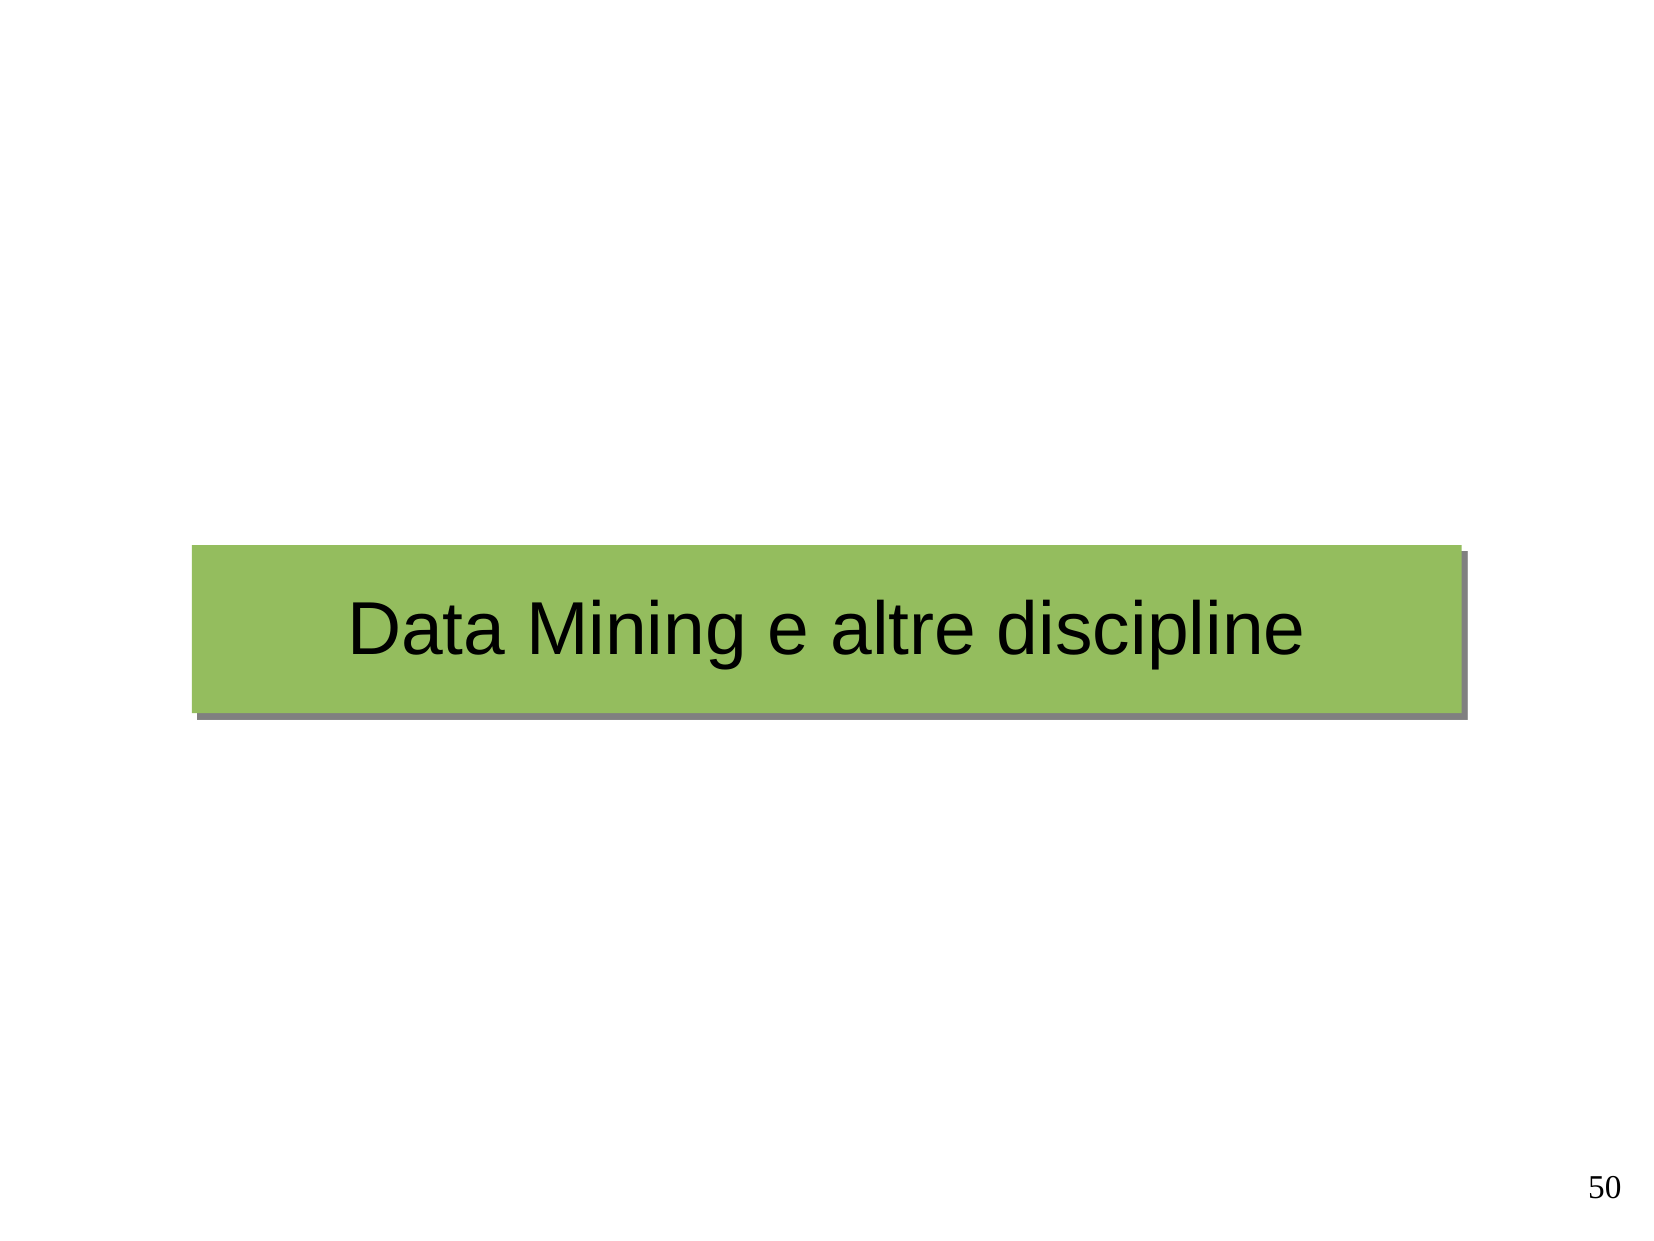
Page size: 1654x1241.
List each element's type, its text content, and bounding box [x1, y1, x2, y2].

text_box Data Mining e altre discipline [191, 545, 1462, 714]
